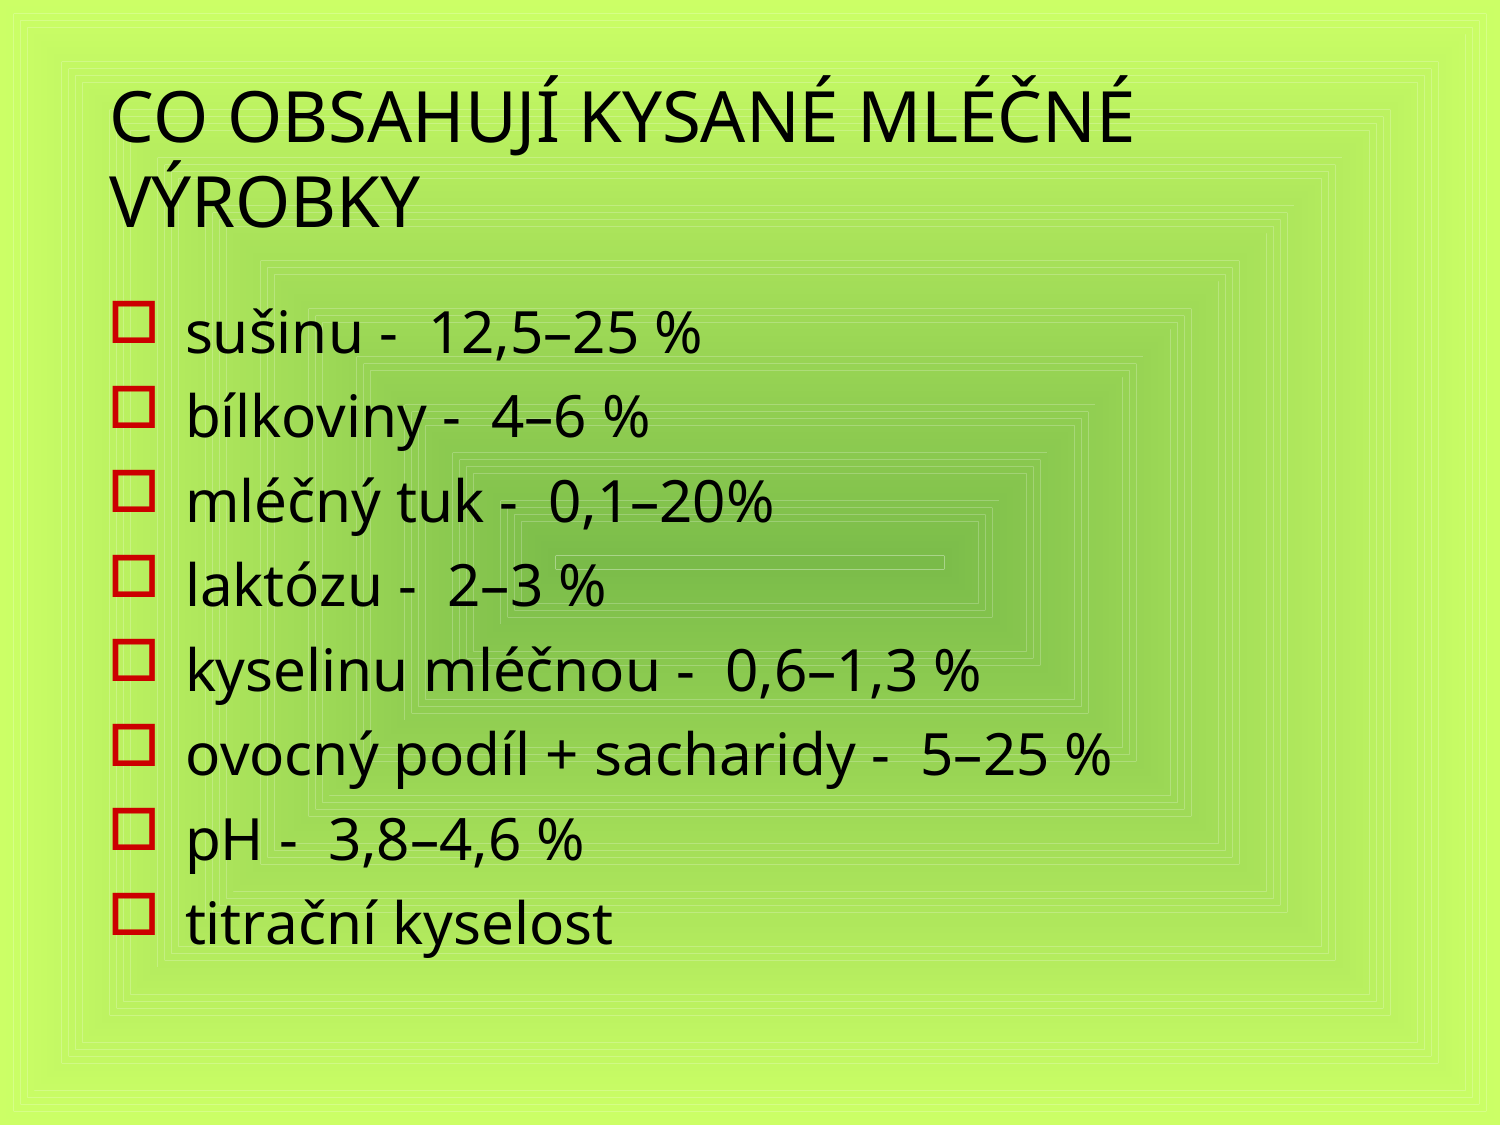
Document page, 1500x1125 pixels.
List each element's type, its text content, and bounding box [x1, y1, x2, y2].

list sušinu - 12,5–25 % bílkoviny - 4–6 % mléčný tuk - 0,1–20% laktózu - 2–3 % kyselinu mléčnou - 0,6–1,3 % ovocný podíl + sacharidy - 5–25 % pH - 3,8–4,6 % titrační kyselost [92, 287, 1459, 1083]
title CO OBSAHUJÍ KYSANÉ MLÉČNÉ VÝROBKY [94, 49, 1407, 250]
